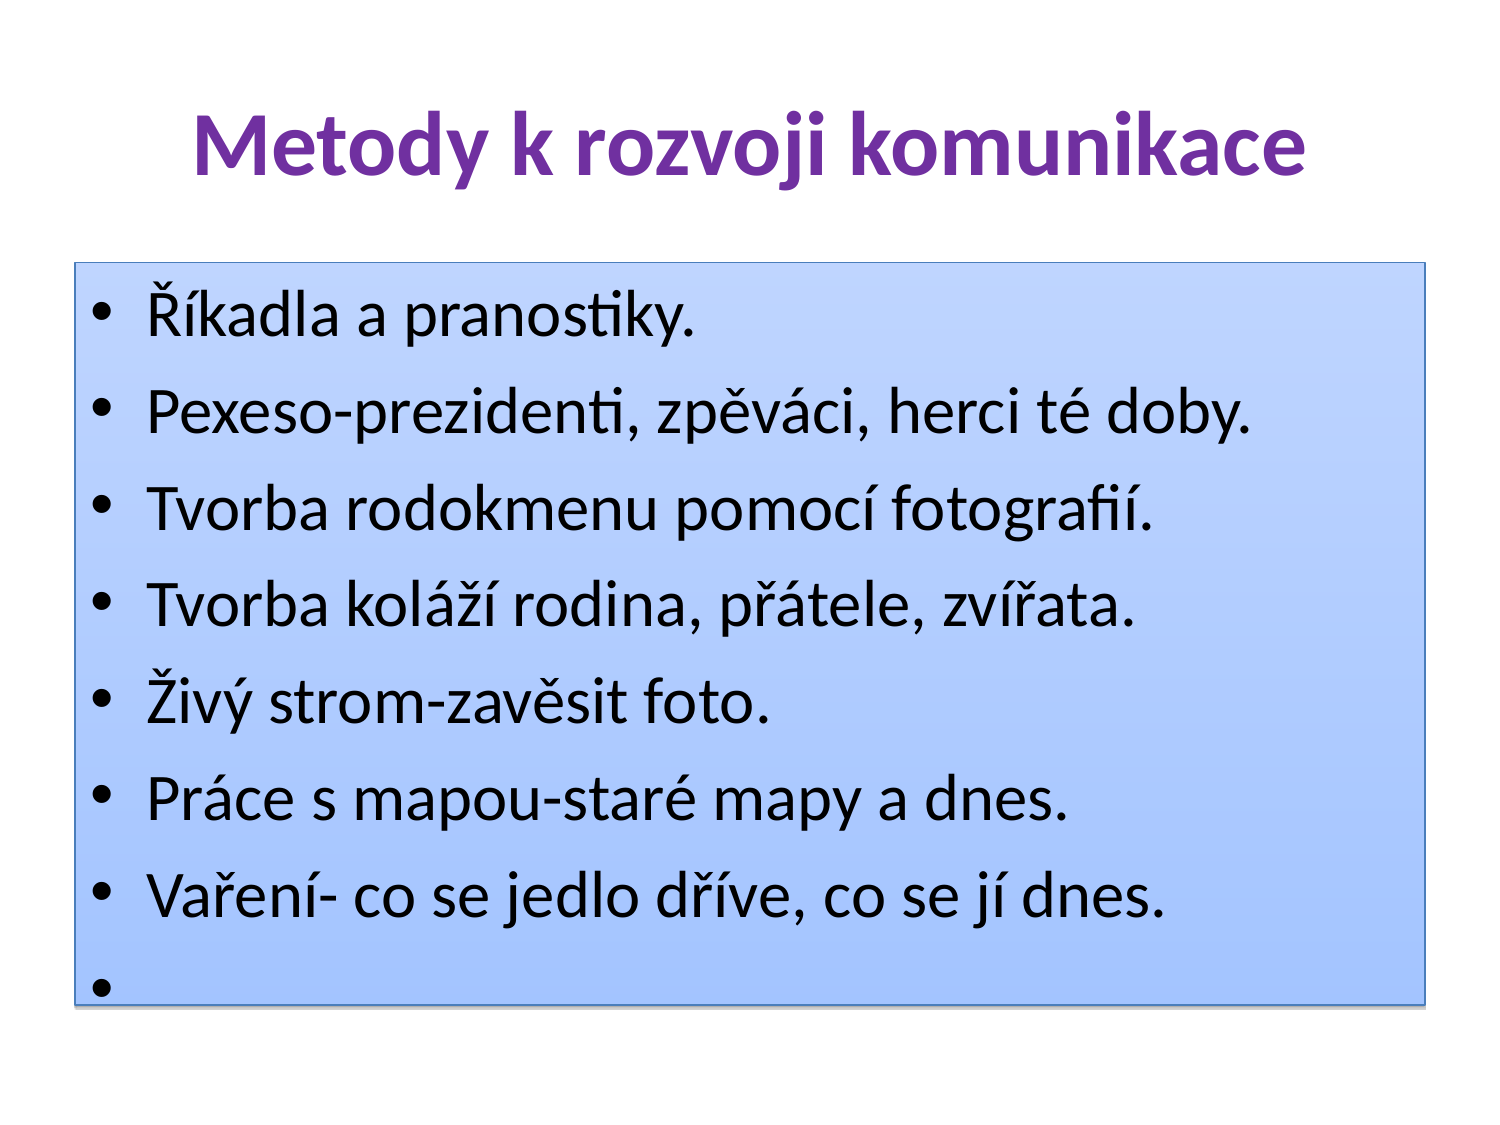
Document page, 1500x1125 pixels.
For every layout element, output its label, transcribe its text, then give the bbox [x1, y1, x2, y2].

title Metody k rozvoji komunikace [75, 45, 1426, 233]
list Říkadla a pranostiky. Pexeso-prezidenti, zpěváci, herci té doby. Tvorba rodokmenu pomocí fotografií. Tvorba koláží rodina, přátele, zvířata. Živý strom-zavěsit foto. Práce s mapou-staré mapy a dnes. Vaření- co se jedlo dříve, co se jí dnes. [75, 262, 1426, 1005]
